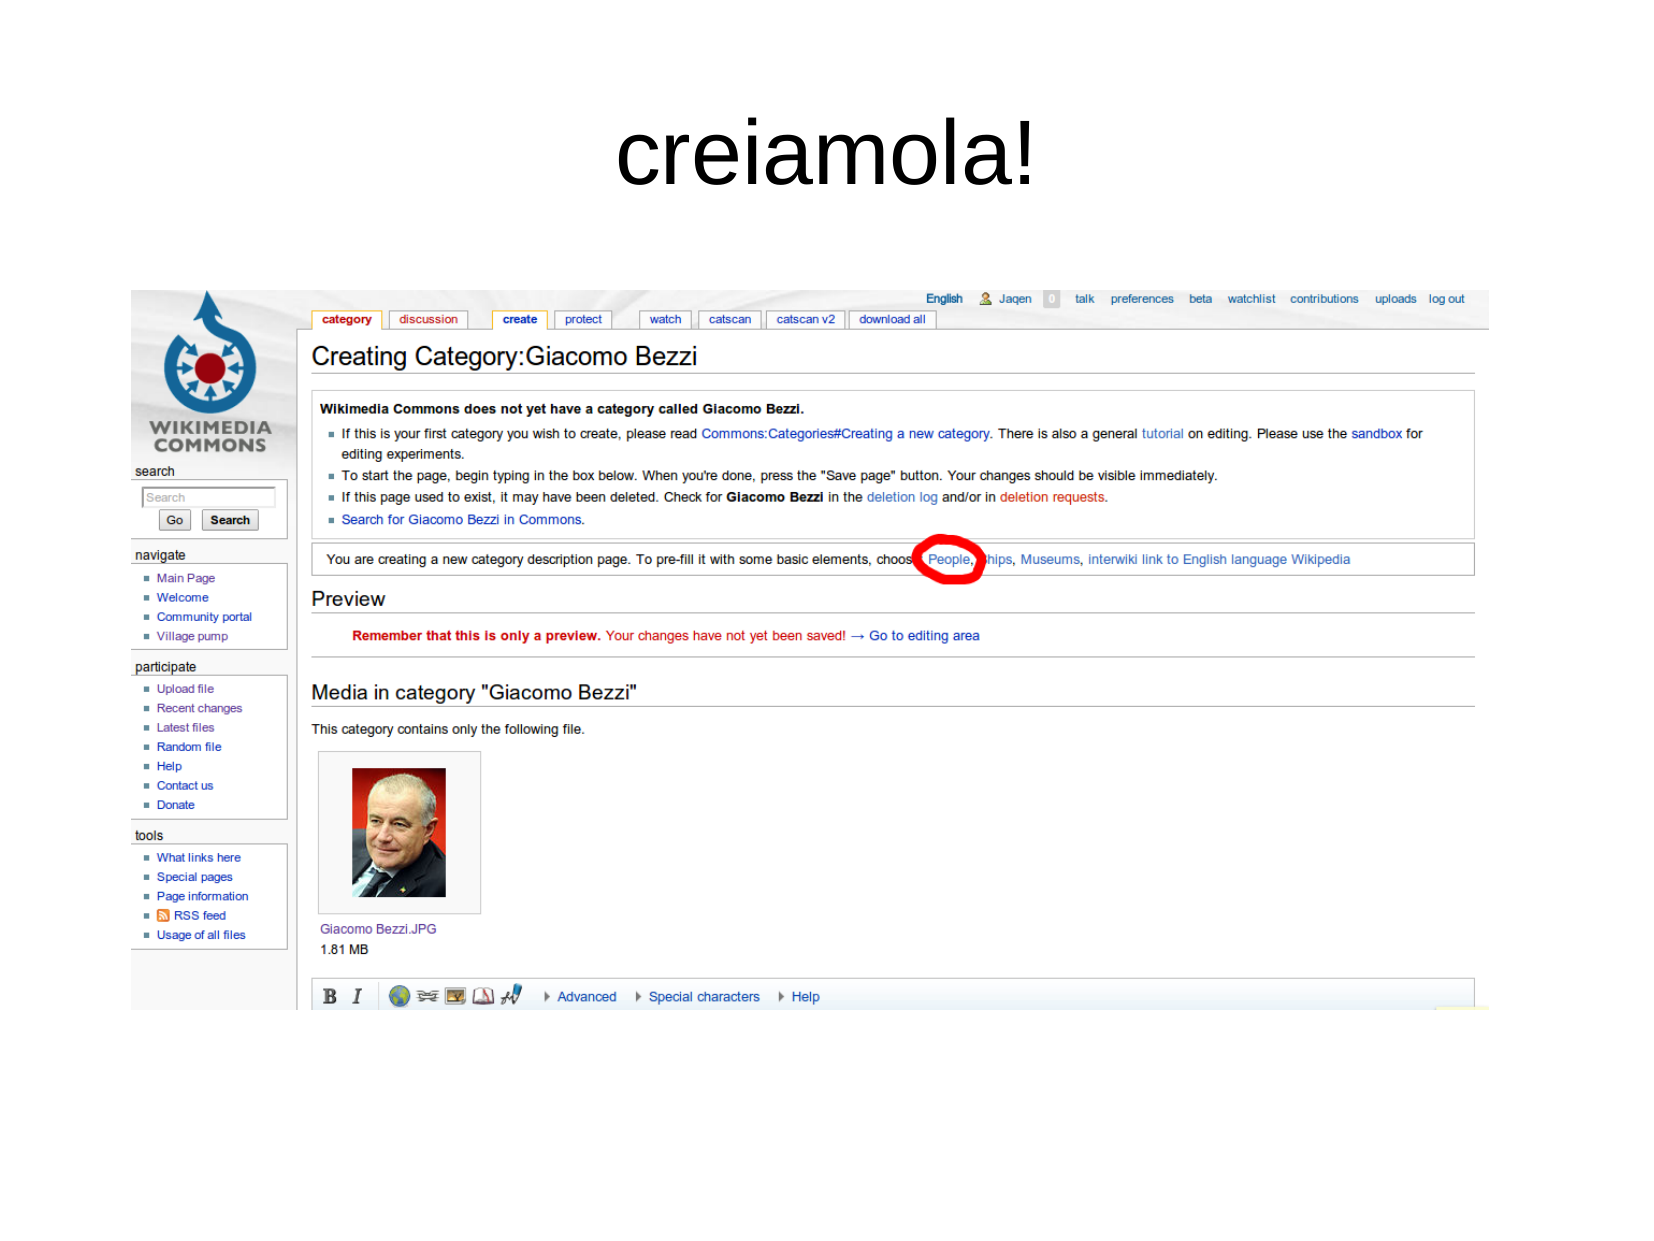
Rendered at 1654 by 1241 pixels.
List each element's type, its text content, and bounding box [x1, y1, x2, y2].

picture [131, 290, 1489, 1010]
title creiamola! [82, 49, 1571, 257]
